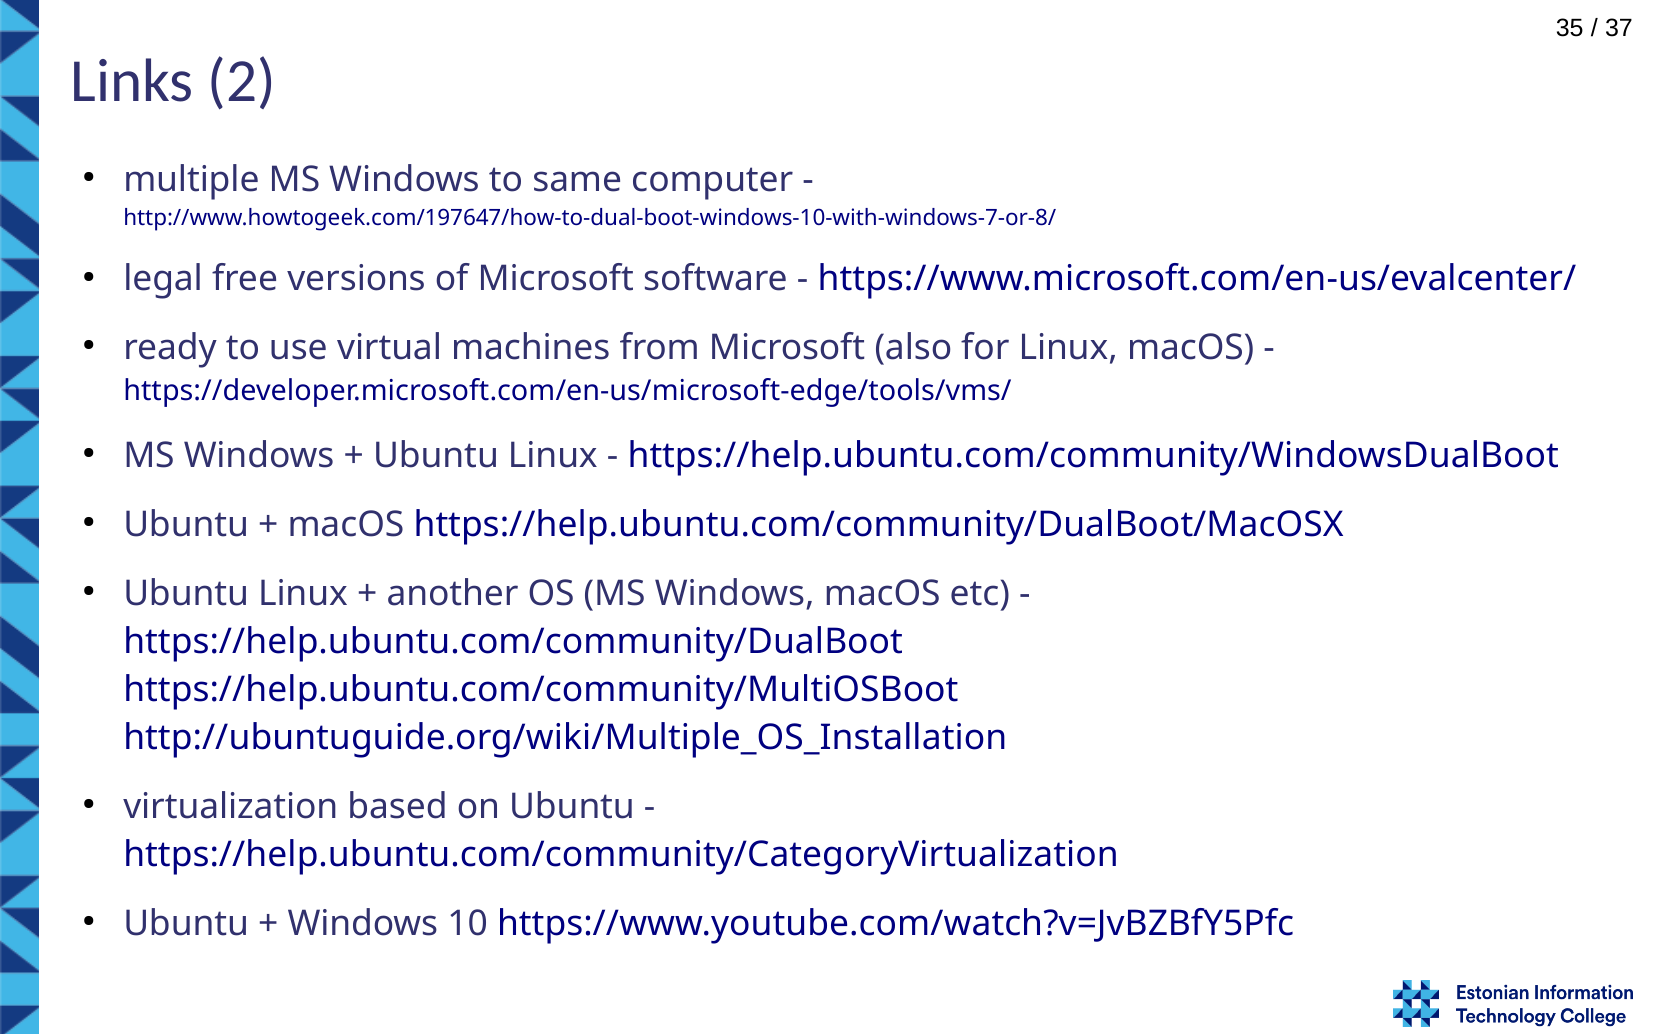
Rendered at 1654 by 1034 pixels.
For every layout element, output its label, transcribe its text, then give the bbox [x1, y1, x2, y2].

title Links (2) [70, 41, 1630, 130]
list multiple MS Windows to same computer - http://www.howtogeek.com/197647/how-to-dual-boot-windows-10-with-windows-7-or-8/ legal free versions of Microsoft software - https://www.microsoft.com/en-us/evalcenter/ ready to use virtual machines from Microsoft (also for Linux, macOS) - https://developer.microsoft.com/en-us/microsoft-edge/tools/vms/ MS Windows + Ubuntu Linux - https://help.ubuntu.com/community/WindowsDualBoot Ubuntu + macOS https://help.ubuntu.com/community/DualBoot/MacOSX Ubuntu Linux + another OS (MS Windows, macOS etc) - https://help.ubuntu.com/community/DualBoot https://help.ubuntu.com/community/MultiOSBoot http://ubuntuguide.org/wiki/Multiple_OS_Installation virtualization based on Ubuntu - https://help.ubuntu.com/community/CategoryVirtualization Ubuntu + Windows 10 https://www.youtube.com/watch?v=JvBZBfY5Pfc [68, 153, 1630, 957]
picture [1393, 980, 1633, 1027]
